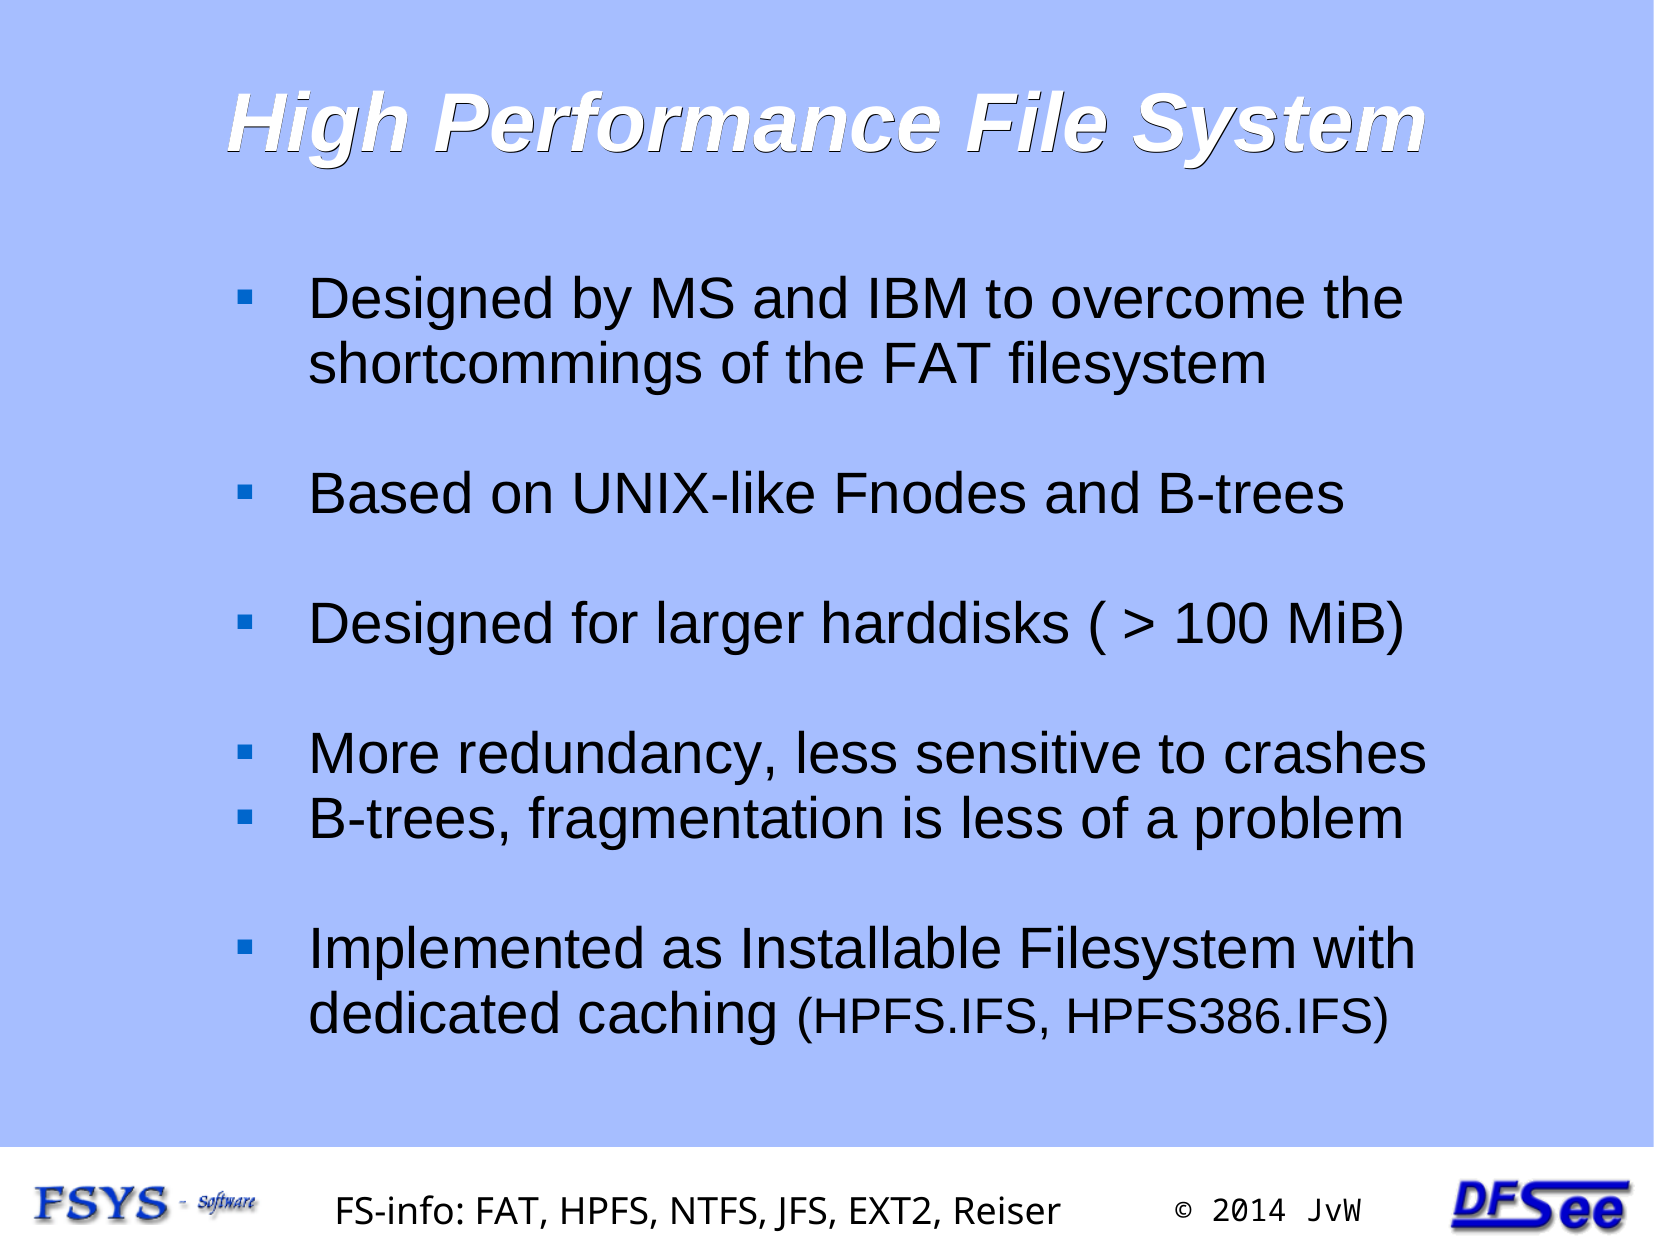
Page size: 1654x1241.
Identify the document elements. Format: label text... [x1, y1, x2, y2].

title High Performance File System [121, 19, 1534, 227]
list Designed by MS and IBM to overcome the shortcommings of the FAT filesystem Based on UNIX-like Fnodes and B-trees Designed for larger harddisks ( > 100 MiB) More redundancy, less sensitive to crashes B-trees, fragmentation is less of a problem Implemented as Installable Filesystem with dedicated caching (HPFS.IFS, HPFS386.IFS) [178, 265, 1570, 1147]
picture [29, 1181, 265, 1225]
picture [1446, 1177, 1635, 1241]
